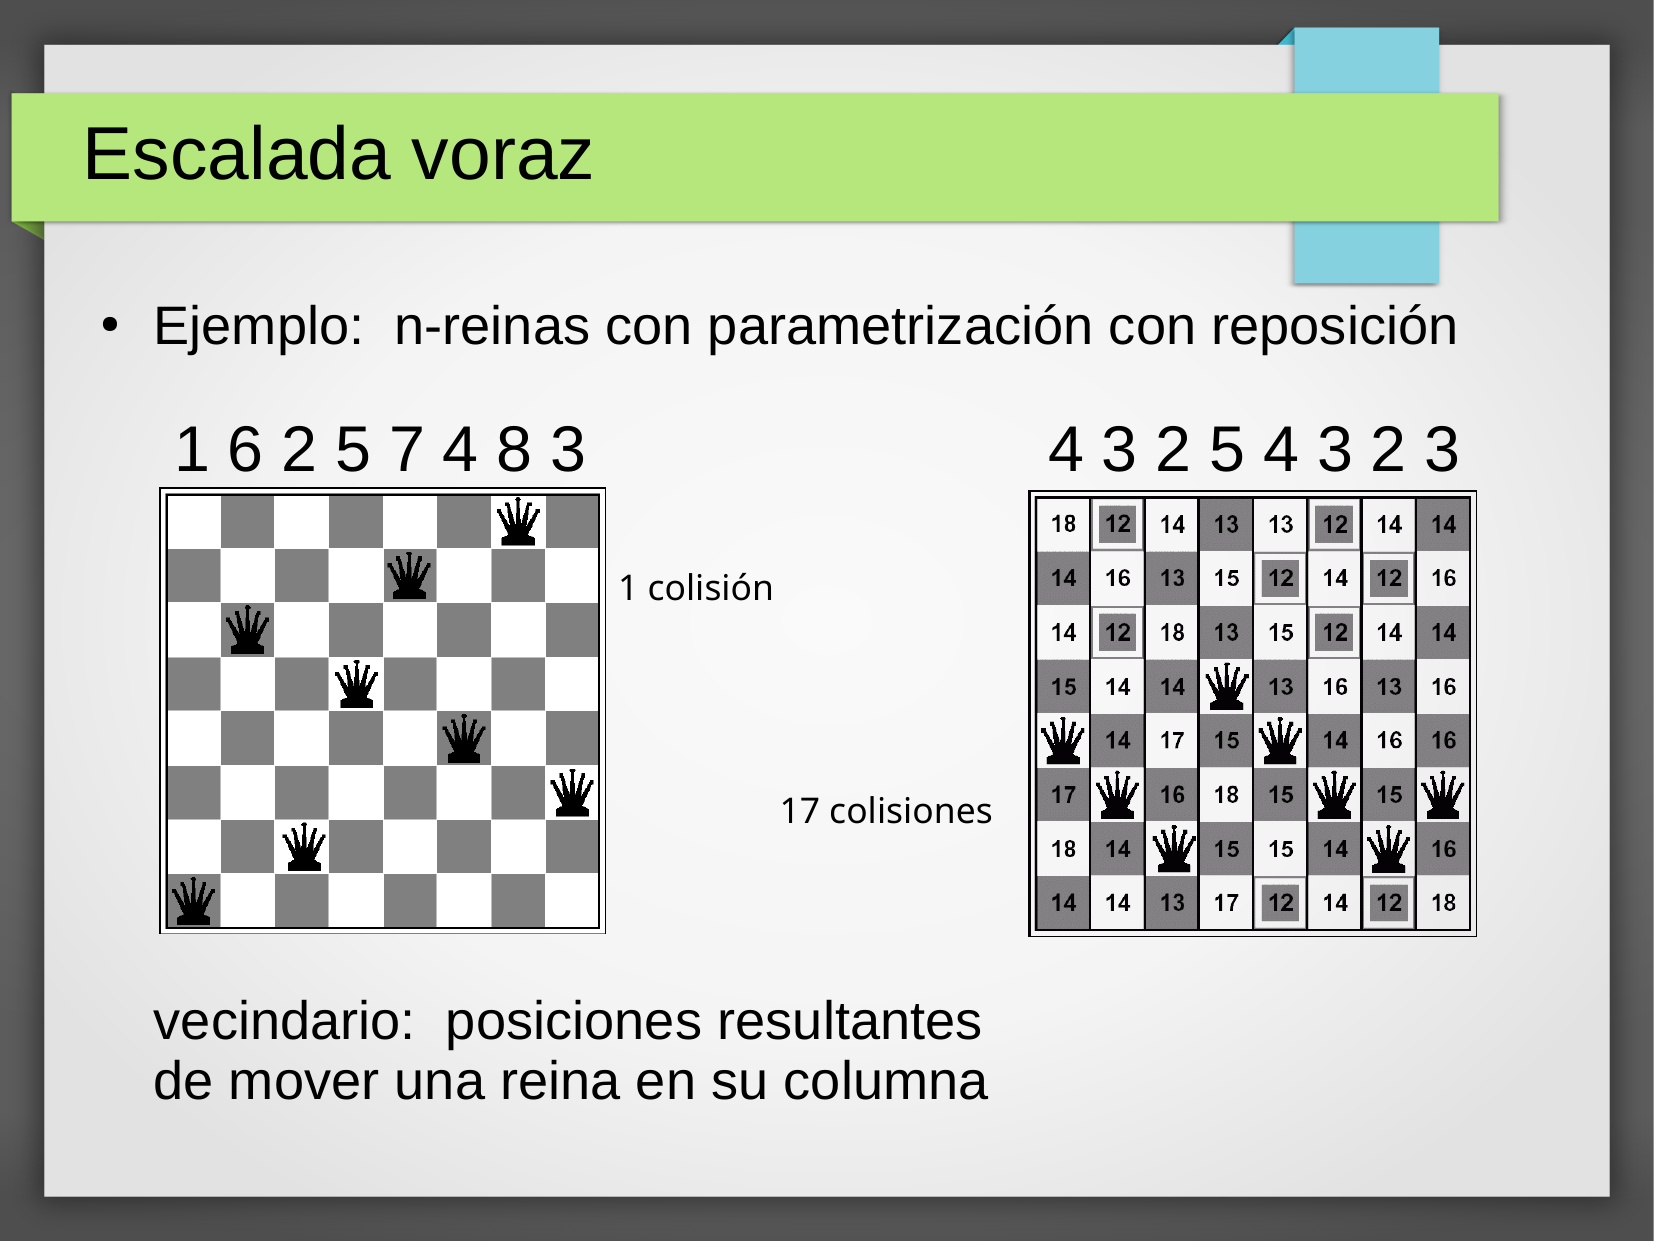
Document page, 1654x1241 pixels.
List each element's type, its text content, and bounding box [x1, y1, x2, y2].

list Ejemplo: n-reinas con parametrización con reposición vecindario: posiciones resultantes de mover una reina en su columna [82, 295, 1571, 1217]
text_box 17 colisiones [760, 785, 1128, 839]
text_box 1 colisión [599, 562, 993, 616]
picture [0, 0, 1654, 1241]
text_box 1 6 2 5 7 4 8 3 [159, 405, 602, 493]
title Escalada voraz [82, 94, 1264, 213]
text_box 4 3 2 5 4 3 2 3 [1033, 405, 1476, 493]
